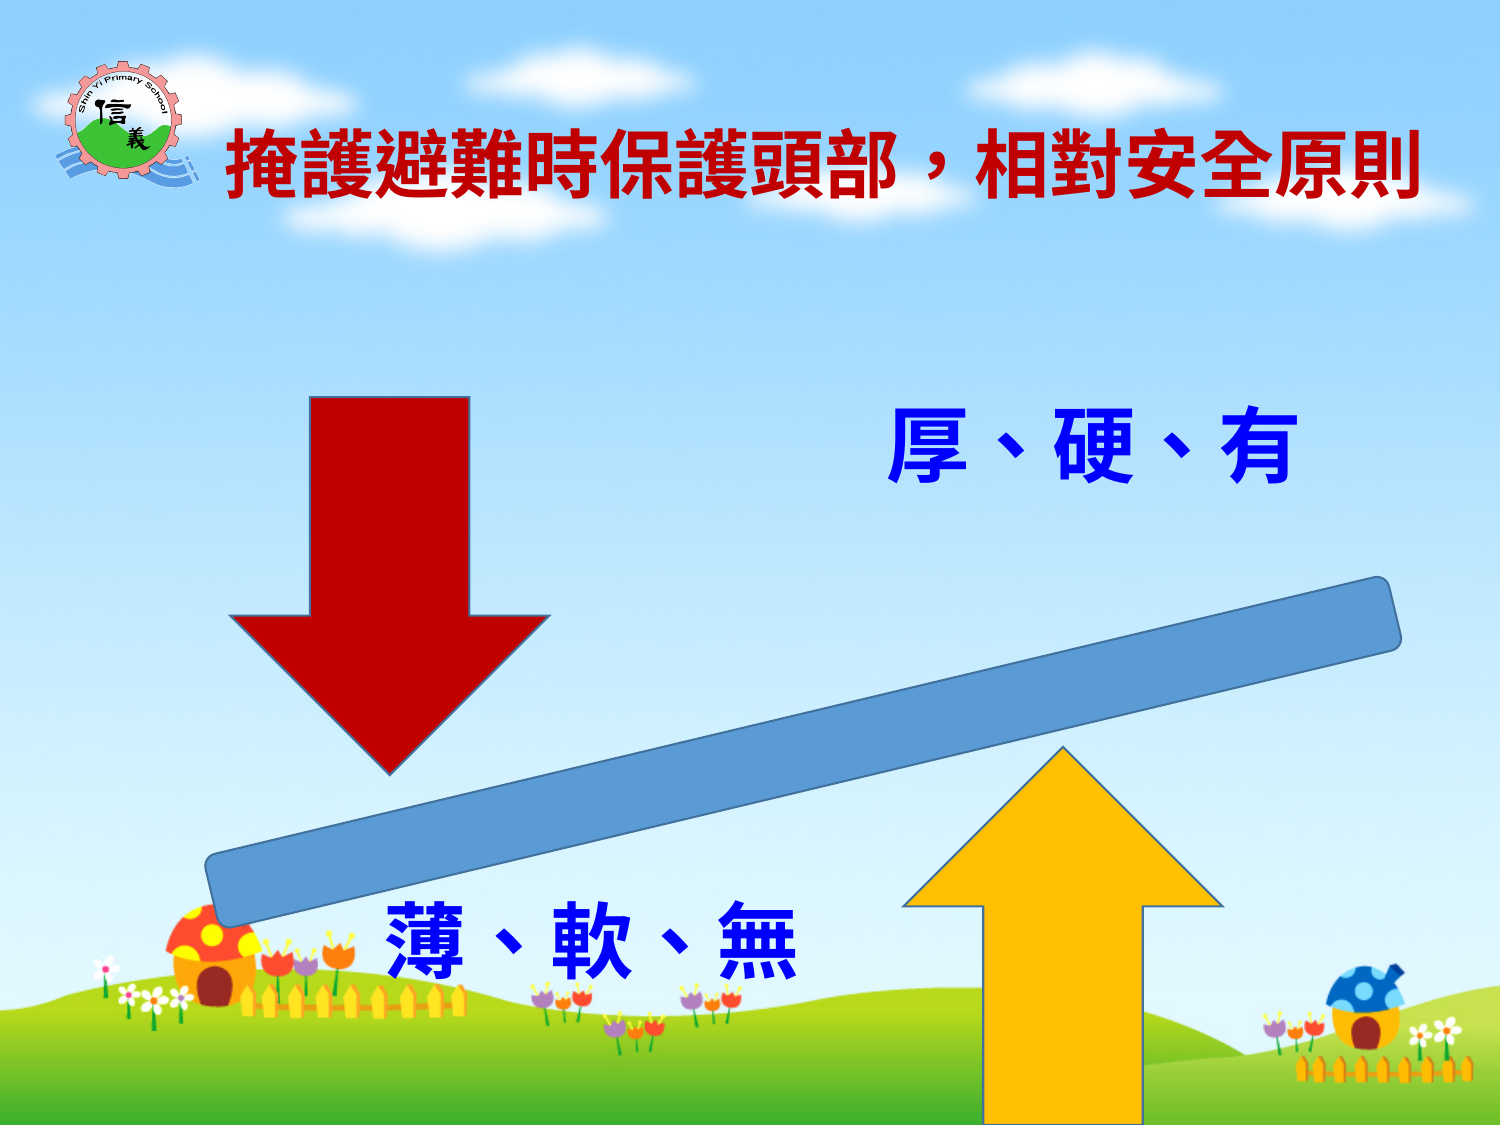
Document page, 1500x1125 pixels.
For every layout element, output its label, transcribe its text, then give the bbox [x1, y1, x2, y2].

text_box [230, 397, 550, 776]
title 掩護避難時保護頭部，相對安全原則 [209, 59, 1447, 278]
text_box [205, 576, 1402, 928]
text_box [903, 746, 1223, 1125]
list 薄、軟、無 [368, 893, 904, 1014]
text_box 厚、硬、有 [871, 397, 1406, 518]
